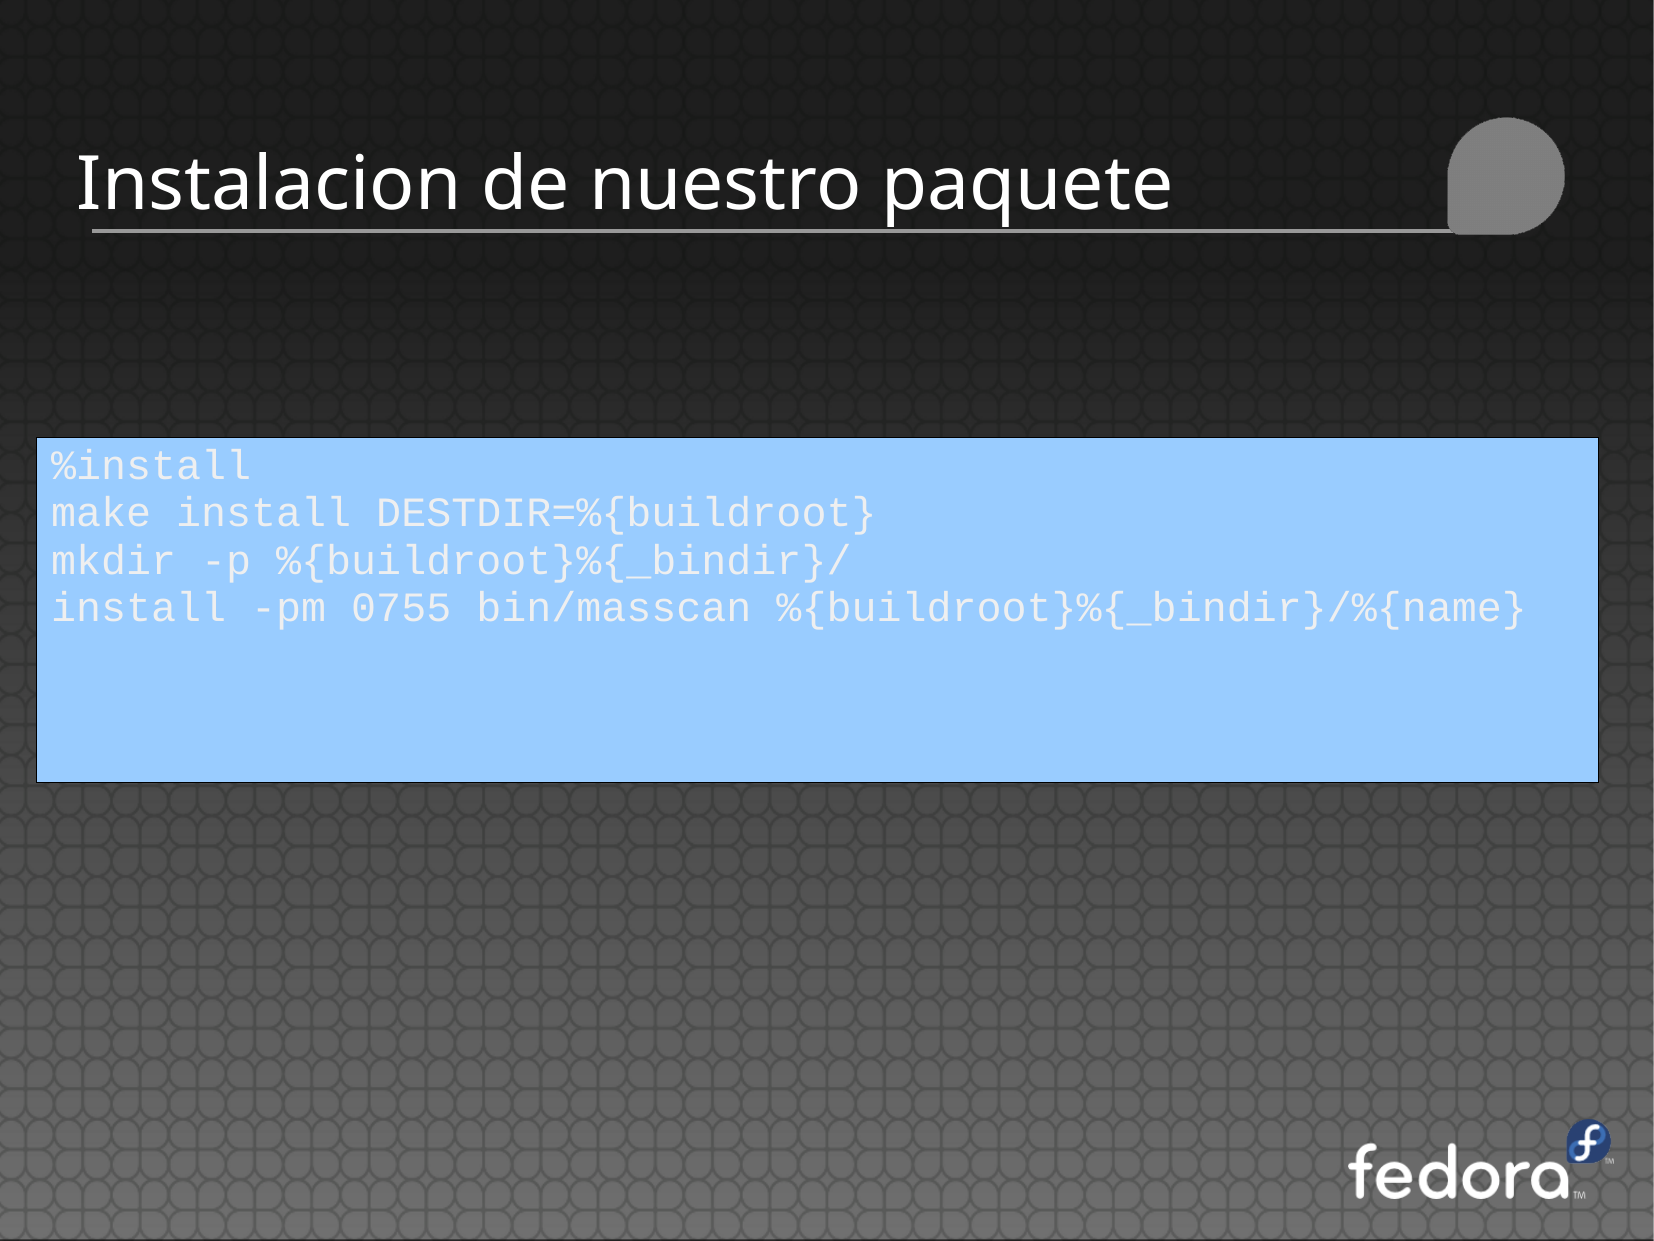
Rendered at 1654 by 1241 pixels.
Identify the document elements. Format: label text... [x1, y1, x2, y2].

title Instalacion de nuestro paquete [76, 112, 1566, 249]
text_box %install make install DESTDIR=%{buildroot} mkdir -p %{buildroot}%{_bindir}/ install -pm 0755 bin/masscan %{buildroot}%{_bindir}/%{name} [36, 437, 1599, 783]
picture [0, 0, 1654, 1241]
